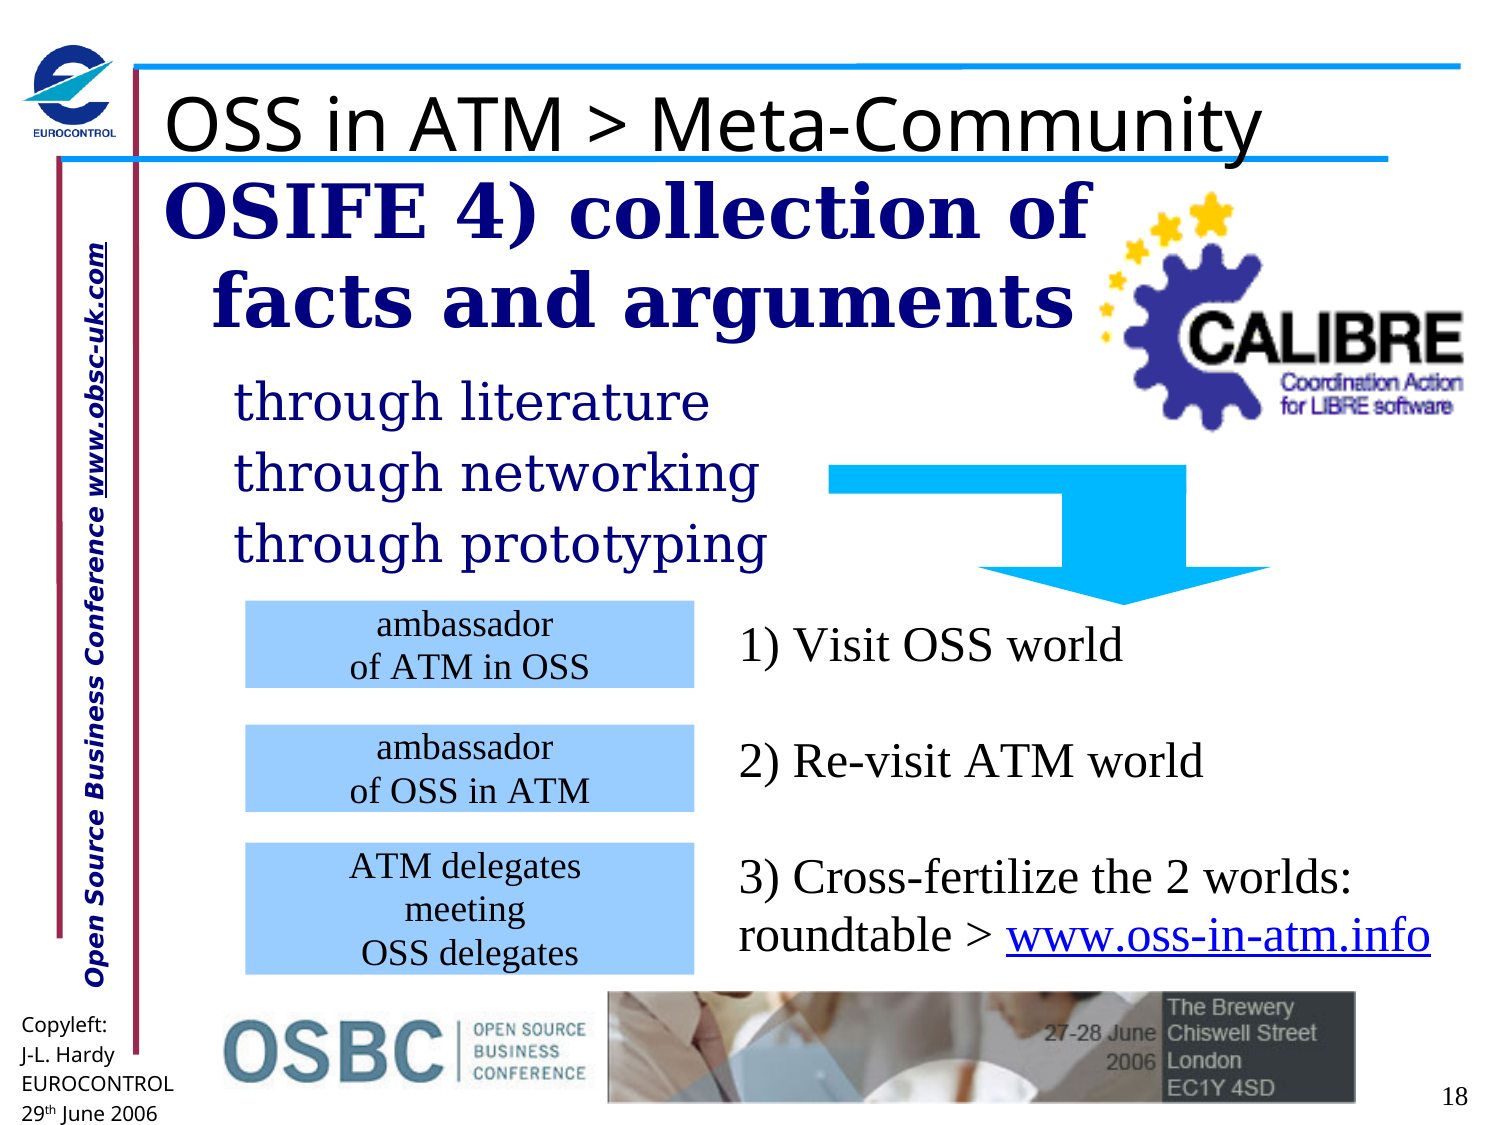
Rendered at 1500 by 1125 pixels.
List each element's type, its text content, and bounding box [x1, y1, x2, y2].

text_box ATM delegates meeting OSS delegates [245, 842, 695, 975]
text_box 1) Visit OSS world 2) Re-visit ATM world 3) Cross-fertilize the 2 worlds: roundtable > www.oss-in-atm.info [738, 614, 1455, 966]
list OSIFE 4) collection of facts and arguments through literature through networking through prototyping [147, 166, 1461, 969]
picture [22, 45, 116, 137]
text_box ambassador of ATM in OSS [245, 600, 695, 688]
text_box ambassador of OSS in ATM [245, 724, 695, 812]
picture [1461, 182, 1469, 441]
picture [201, 991, 1356, 1104]
text_box [828, 464, 1272, 606]
